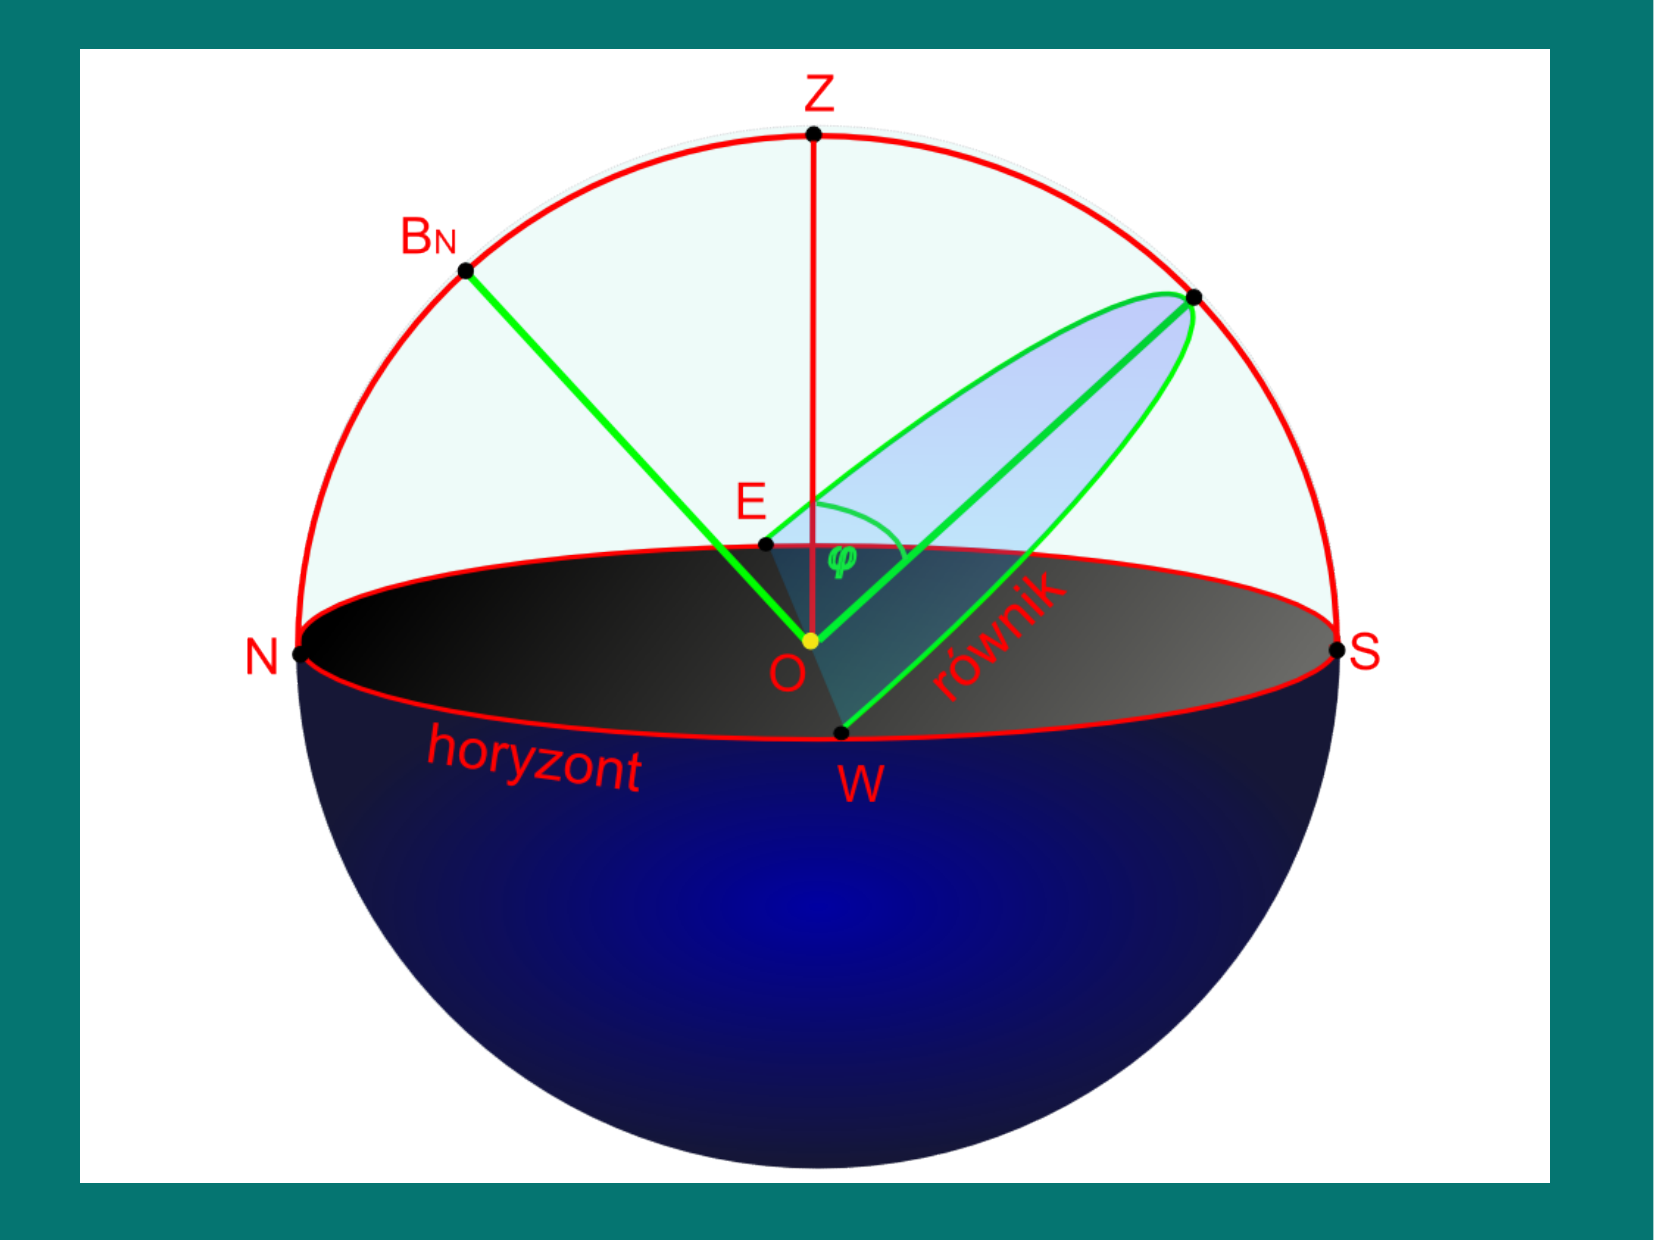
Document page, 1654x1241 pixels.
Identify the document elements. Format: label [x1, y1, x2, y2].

picture [80, 49, 1551, 1183]
